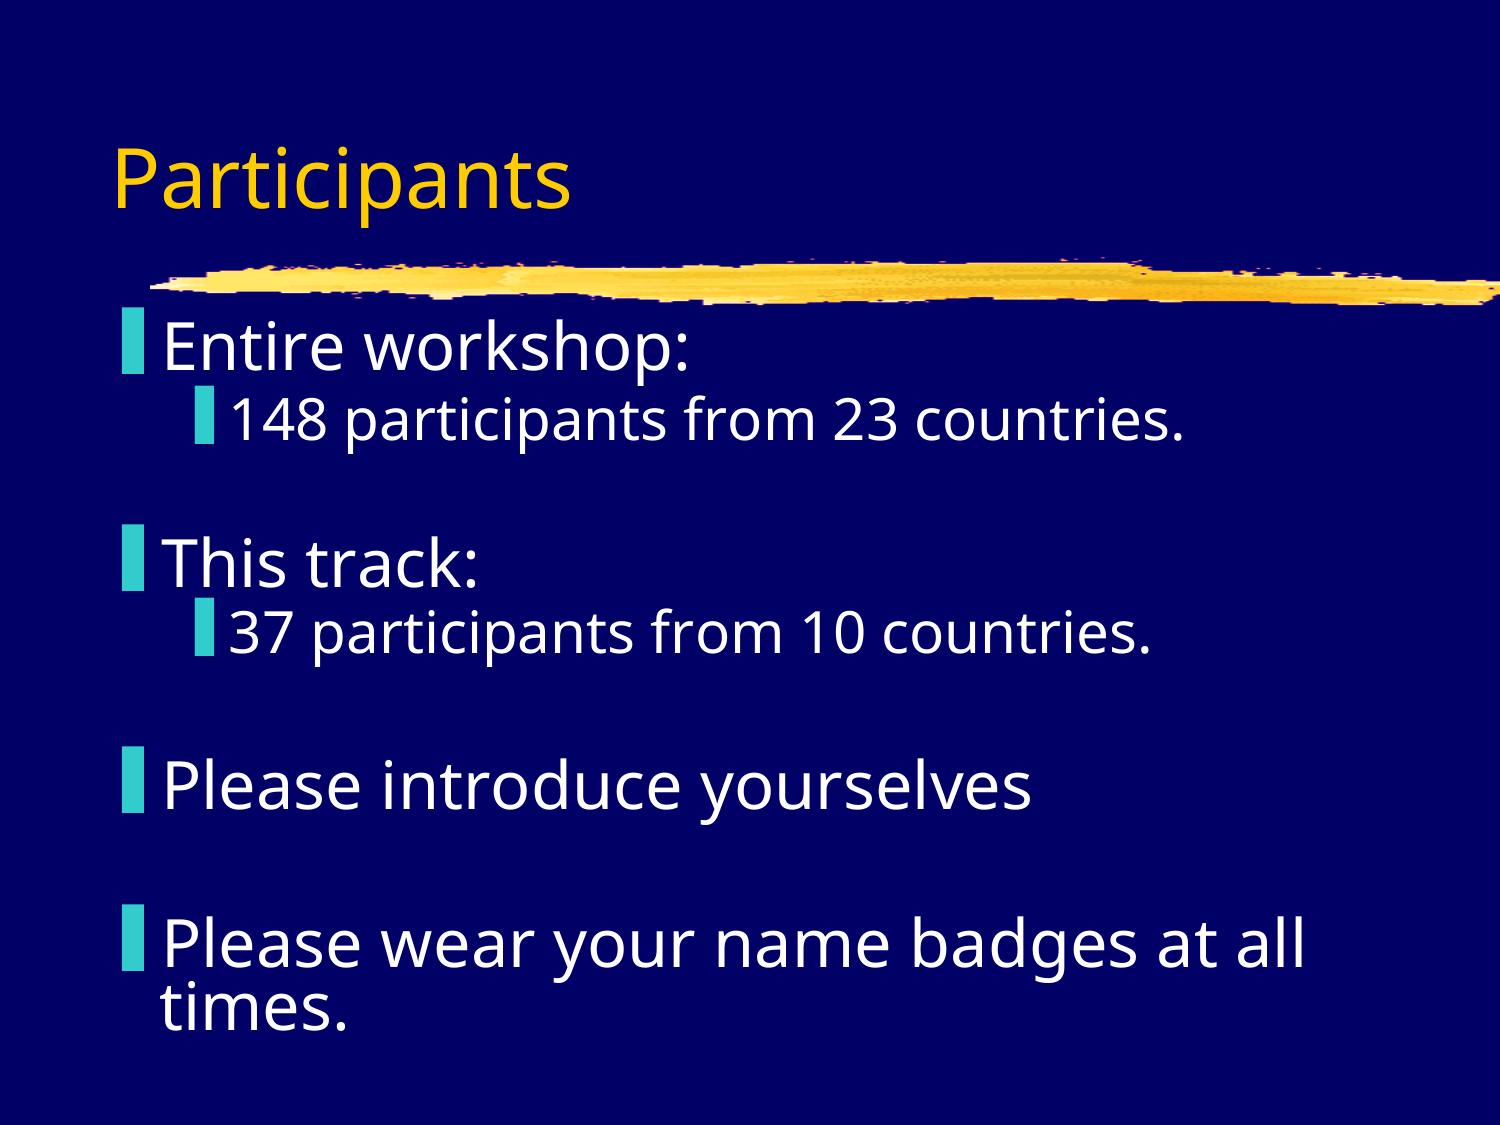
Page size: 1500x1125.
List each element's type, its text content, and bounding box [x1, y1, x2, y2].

picture [150, 252, 1500, 316]
title Participants [110, 78, 1391, 297]
list Entire workshop: 148 participants from 23 countries. This track: 37 participants from 10 countries. Please introduce yourselves Please wear your name badges at all times. [105, 319, 1386, 1125]
